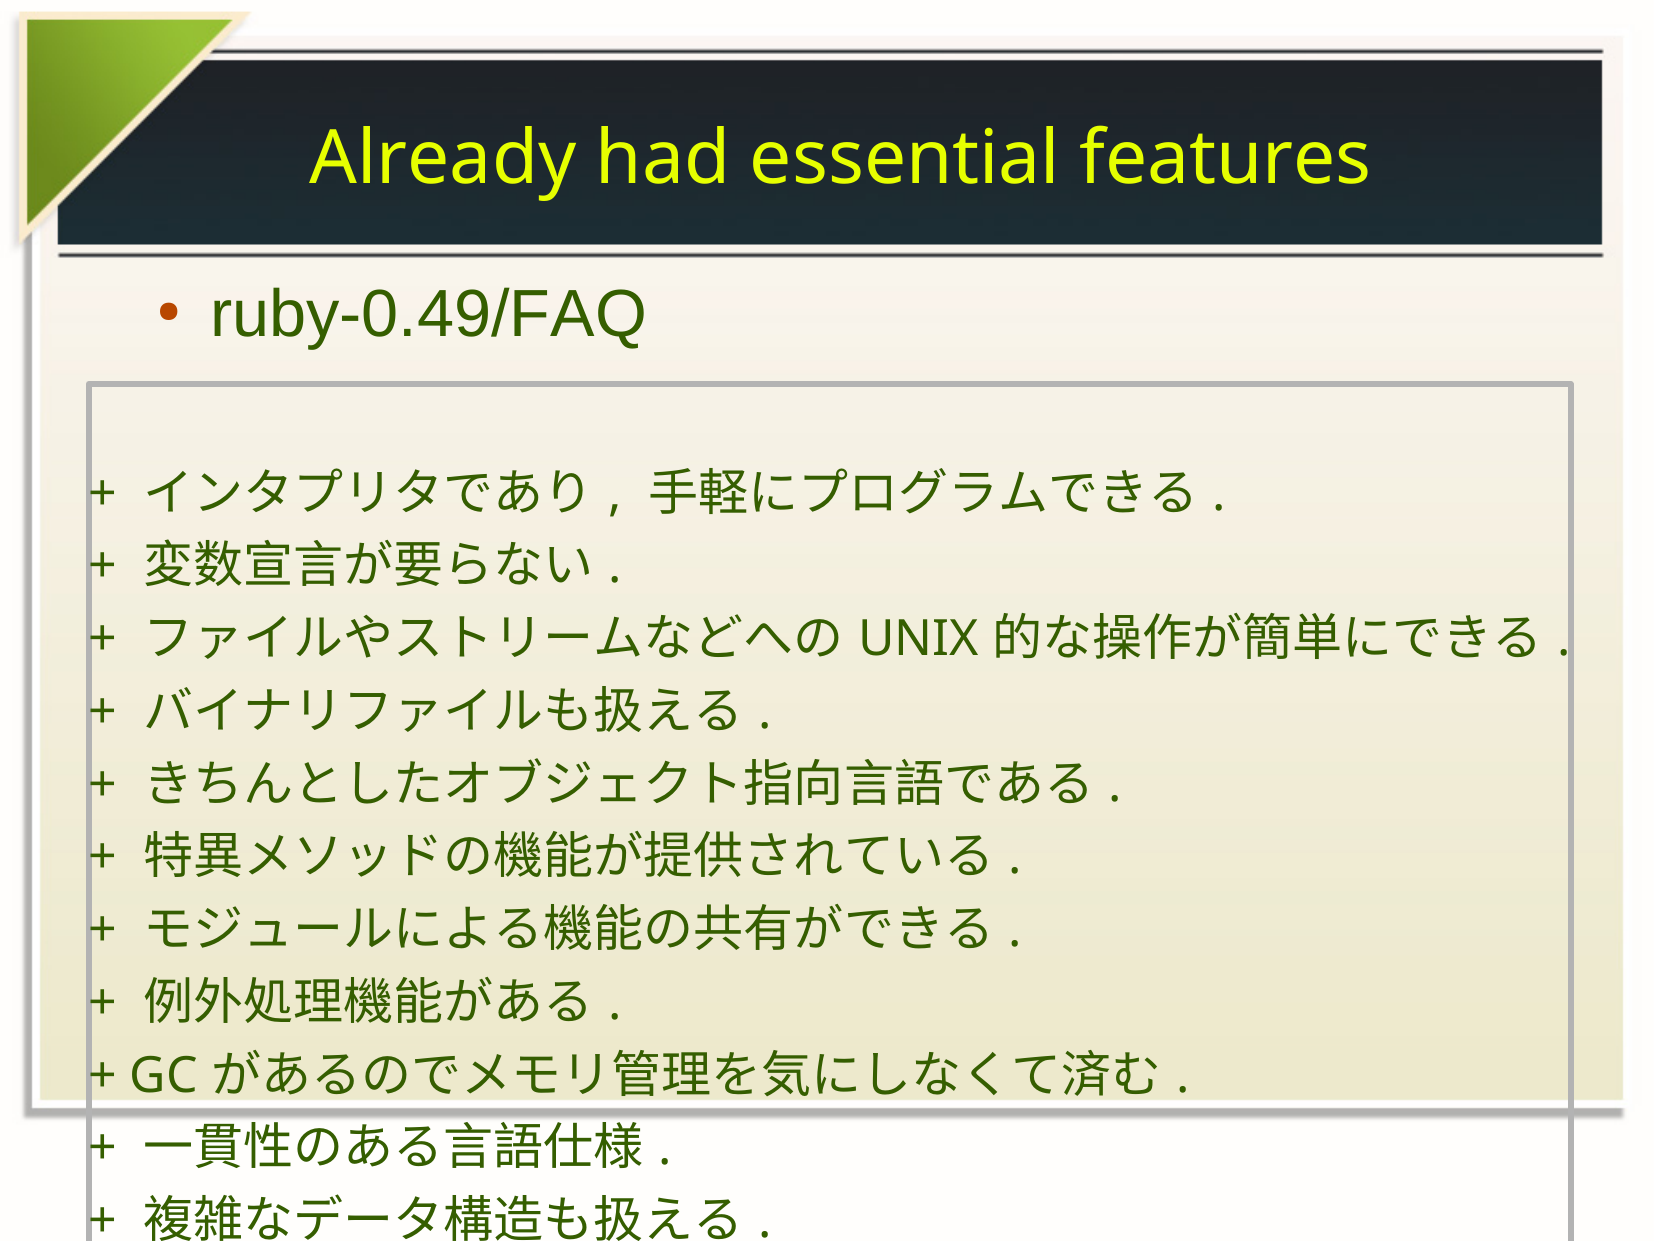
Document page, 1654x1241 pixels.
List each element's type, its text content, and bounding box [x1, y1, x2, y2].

picture [223, 1227, 230, 1235]
picture [223, 1207, 230, 1213]
picture [164, 1236, 187, 1241]
picture [223, 1217, 230, 1224]
picture [0, 0, 1654, 1241]
picture [329, 1087, 340, 1091]
list ruby-0.49/FAQ [121, 276, 1534, 381]
picture [610, 1219, 626, 1241]
picture [620, 1202, 635, 1228]
title Already had essential features [121, 73, 1534, 237]
picture [468, 1233, 485, 1241]
picture [171, 1227, 182, 1232]
picture [931, 1087, 942, 1091]
picture [620, 1234, 637, 1241]
picture [92, 387, 1568, 1241]
text_box + インタプリタであり, 手軽にプログラムできる. + 変数宣言が要らない. + ファイルやストリームなどへのUNIX的な操作が簡単にできる. + バイナリファイルも扱える. + きちんとしたオブジェクト指向言語である. + 特異メソッドの機能が提供されている. + モジュールによる機能の共有ができる. + 例外処理機能がある. + GCがあるのでメモリ管理を気にしなくて済む. + 一貫性のある言語仕様. + 複雑なデータ構造も扱える. + ダイナミックロードをサポートする(システムによる). [88, 383, 1559, 1085]
picture [625, 1087, 650, 1091]
